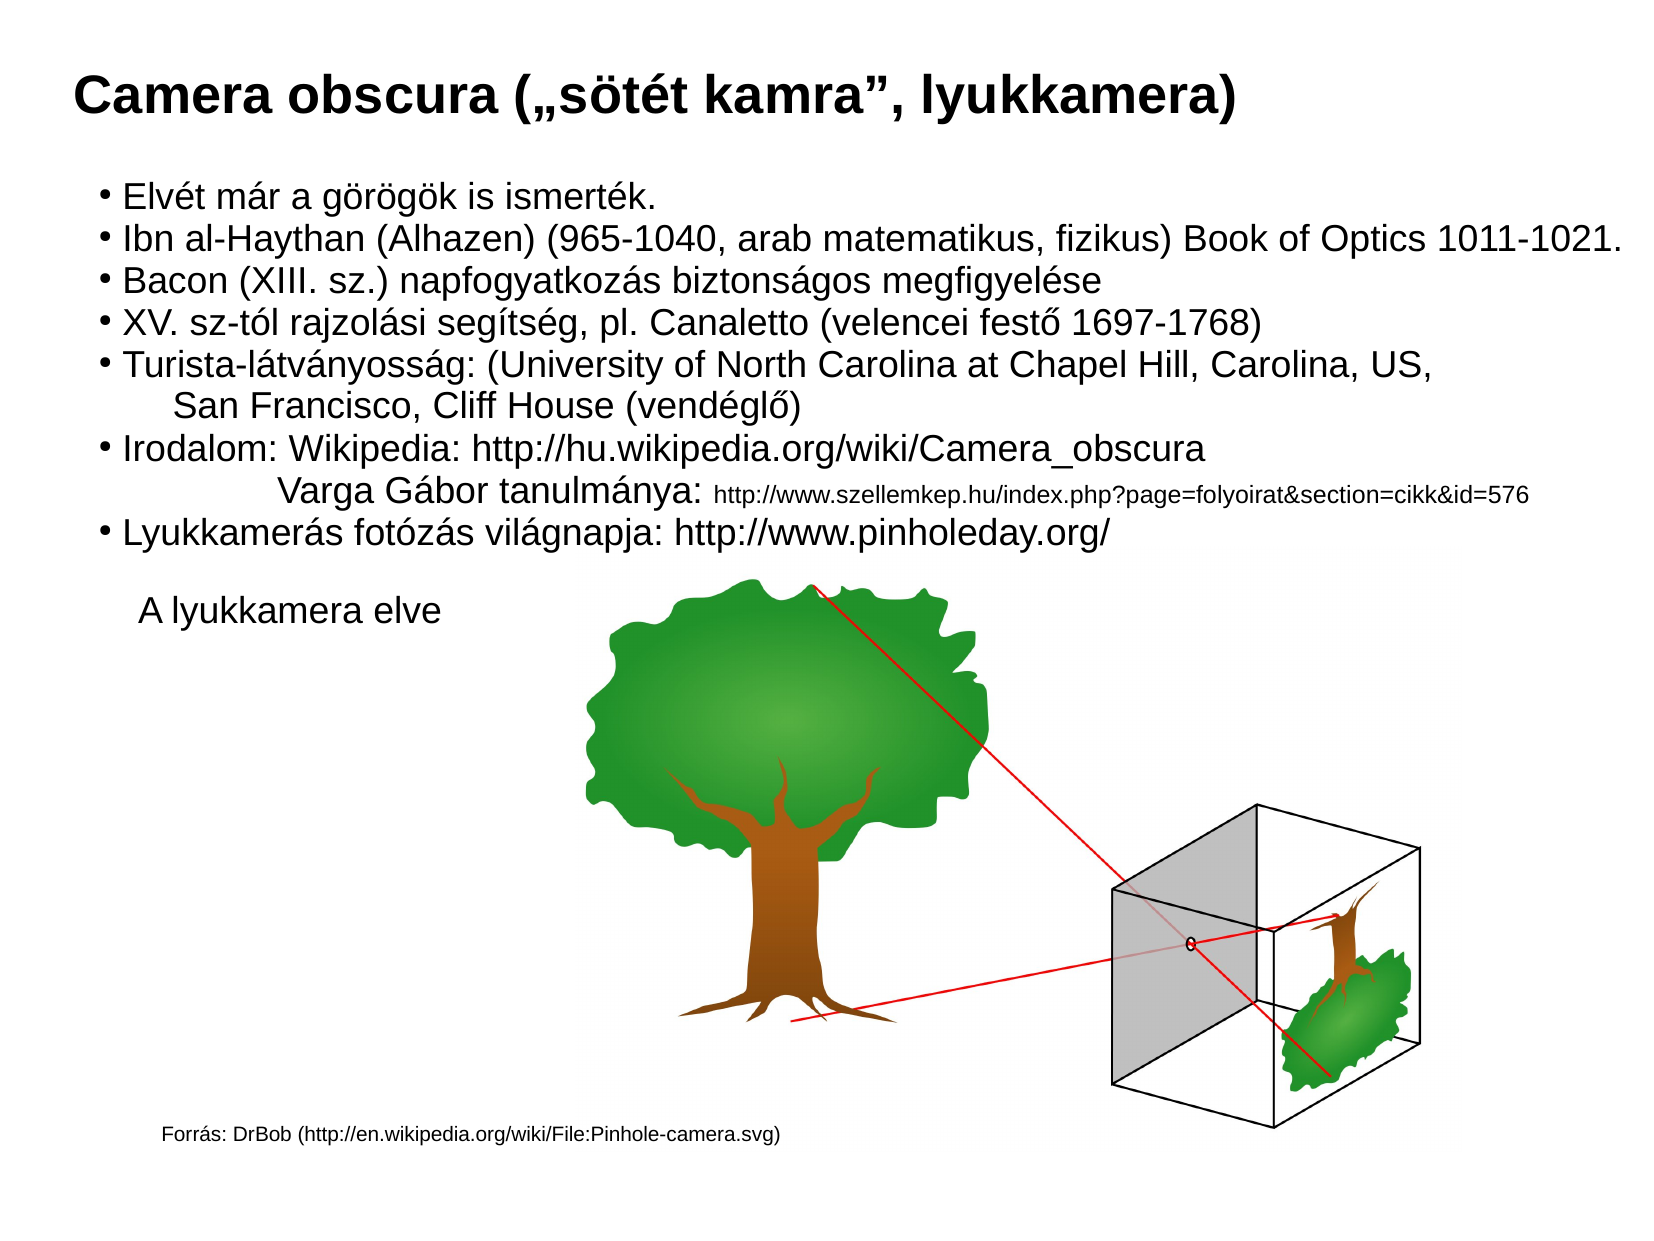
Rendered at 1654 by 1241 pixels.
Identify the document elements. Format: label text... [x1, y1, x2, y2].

text_box Elvét már a görögök is ismerték. Ibn al-Haythan (Alhazen) (965-1040, arab matematikus, fizikus) Book of Optics 1011-1021. Bacon (XIII. sz.) napfogyatkozás biztonságos megfigyelése XV. sz-tól rajzolási segítség, pl. Canaletto (velencei festő 1697-1768) Turista-látványosság: (University of North Carolina at Chapel Hill, Carolina, US, San Francisco, Cliff House (vendéglő) Irodalom: Wikipedia: http://hu.wikipedia.org/wiki/Camera_obscura Varga Gábor tanulmánya: http://www.szellemkep.hu/index.php?page=folyoirat&section=cikk&id=576 Lyukkamerás fotózás világnapja: http://www.pinholeday.org/ [83, 167, 1639, 561]
text_box Forrás: DrBob (http://en.wikipedia.org/wiki/File:Pinhole-camera.svg) [146, 1115, 797, 1153]
picture [575, 561, 1462, 1152]
text_box Camera obscura („sötét kamra”, lyukkamera) [59, 57, 1254, 135]
text_box A lyukkamera elve [123, 582, 457, 640]
